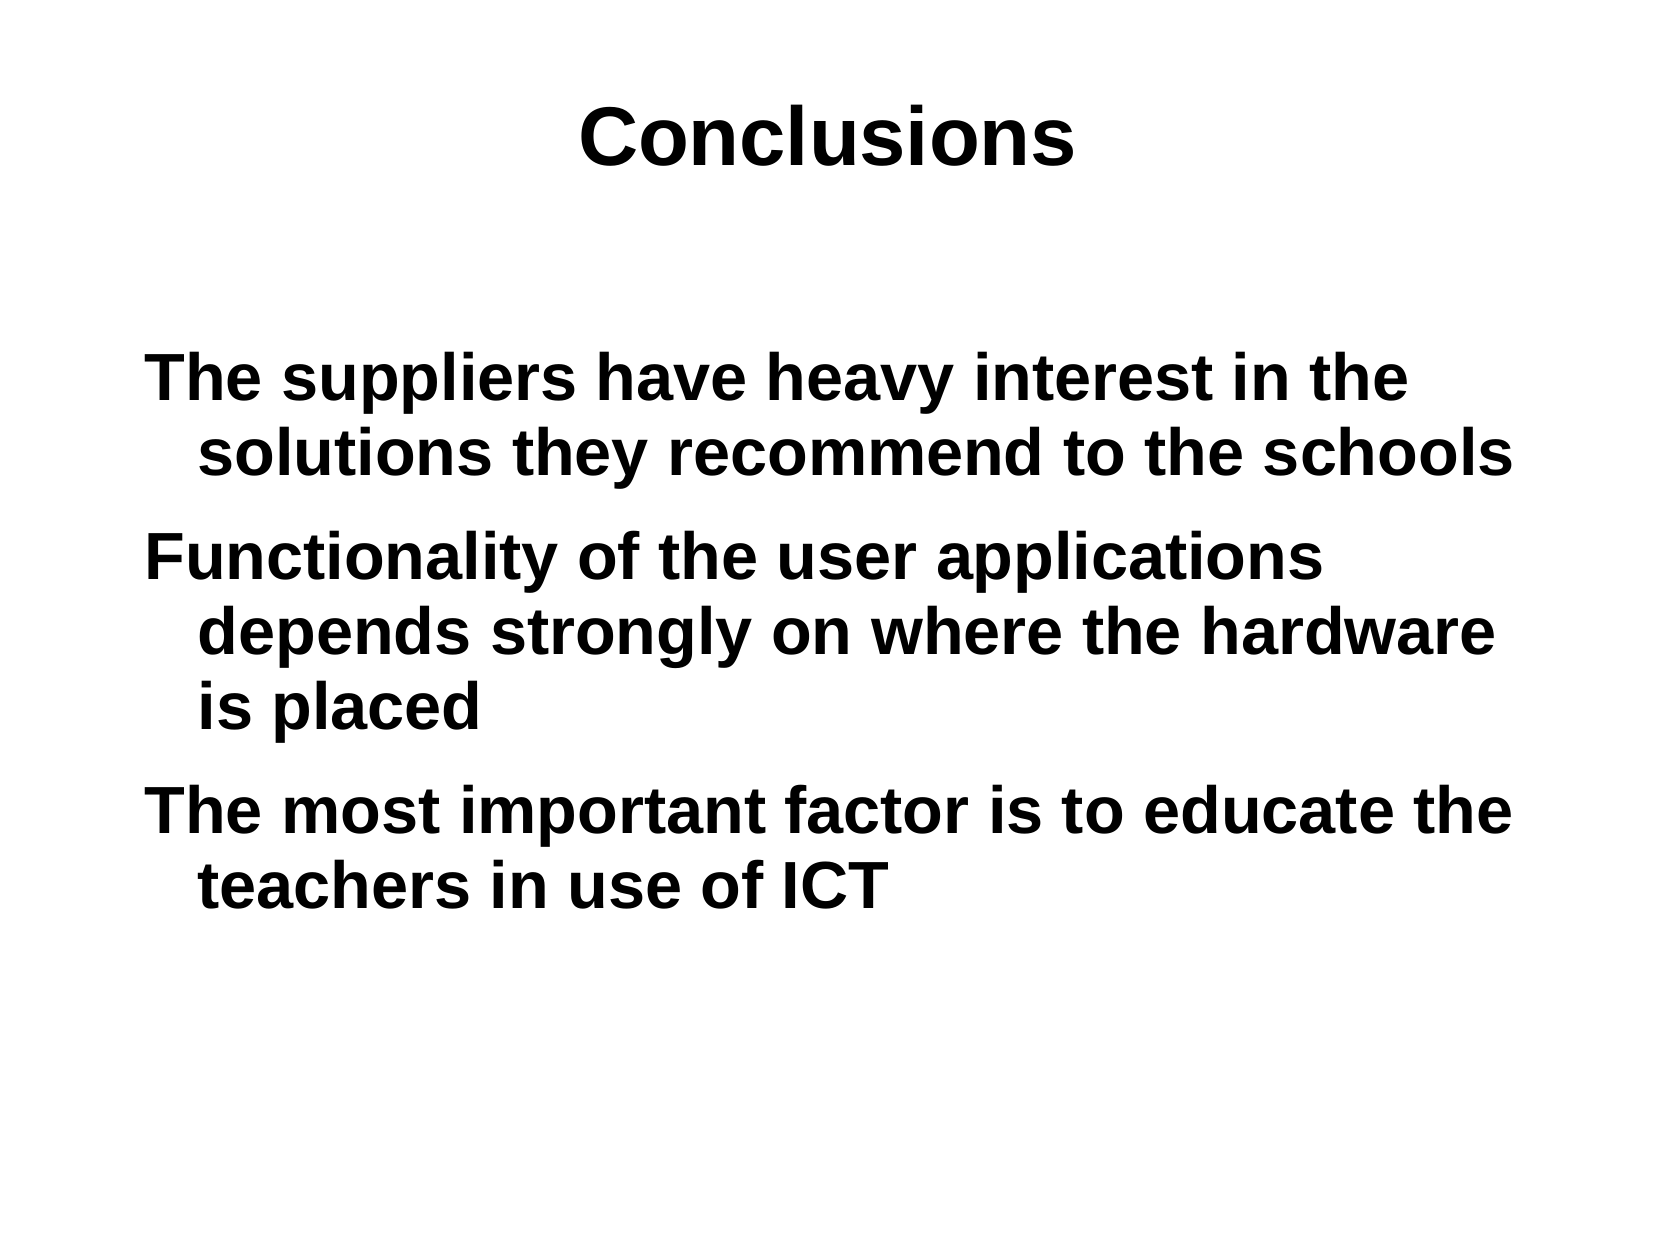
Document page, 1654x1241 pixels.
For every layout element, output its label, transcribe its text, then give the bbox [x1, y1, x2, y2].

list The suppliers have heavy interest in the solutions they recommend to the schools Functionality of the user applications depends strongly on where the hardware is placed The most important factor is to educate the teachers in use of ICT [126, 340, 1549, 1000]
title Conclusions [121, 32, 1534, 242]
